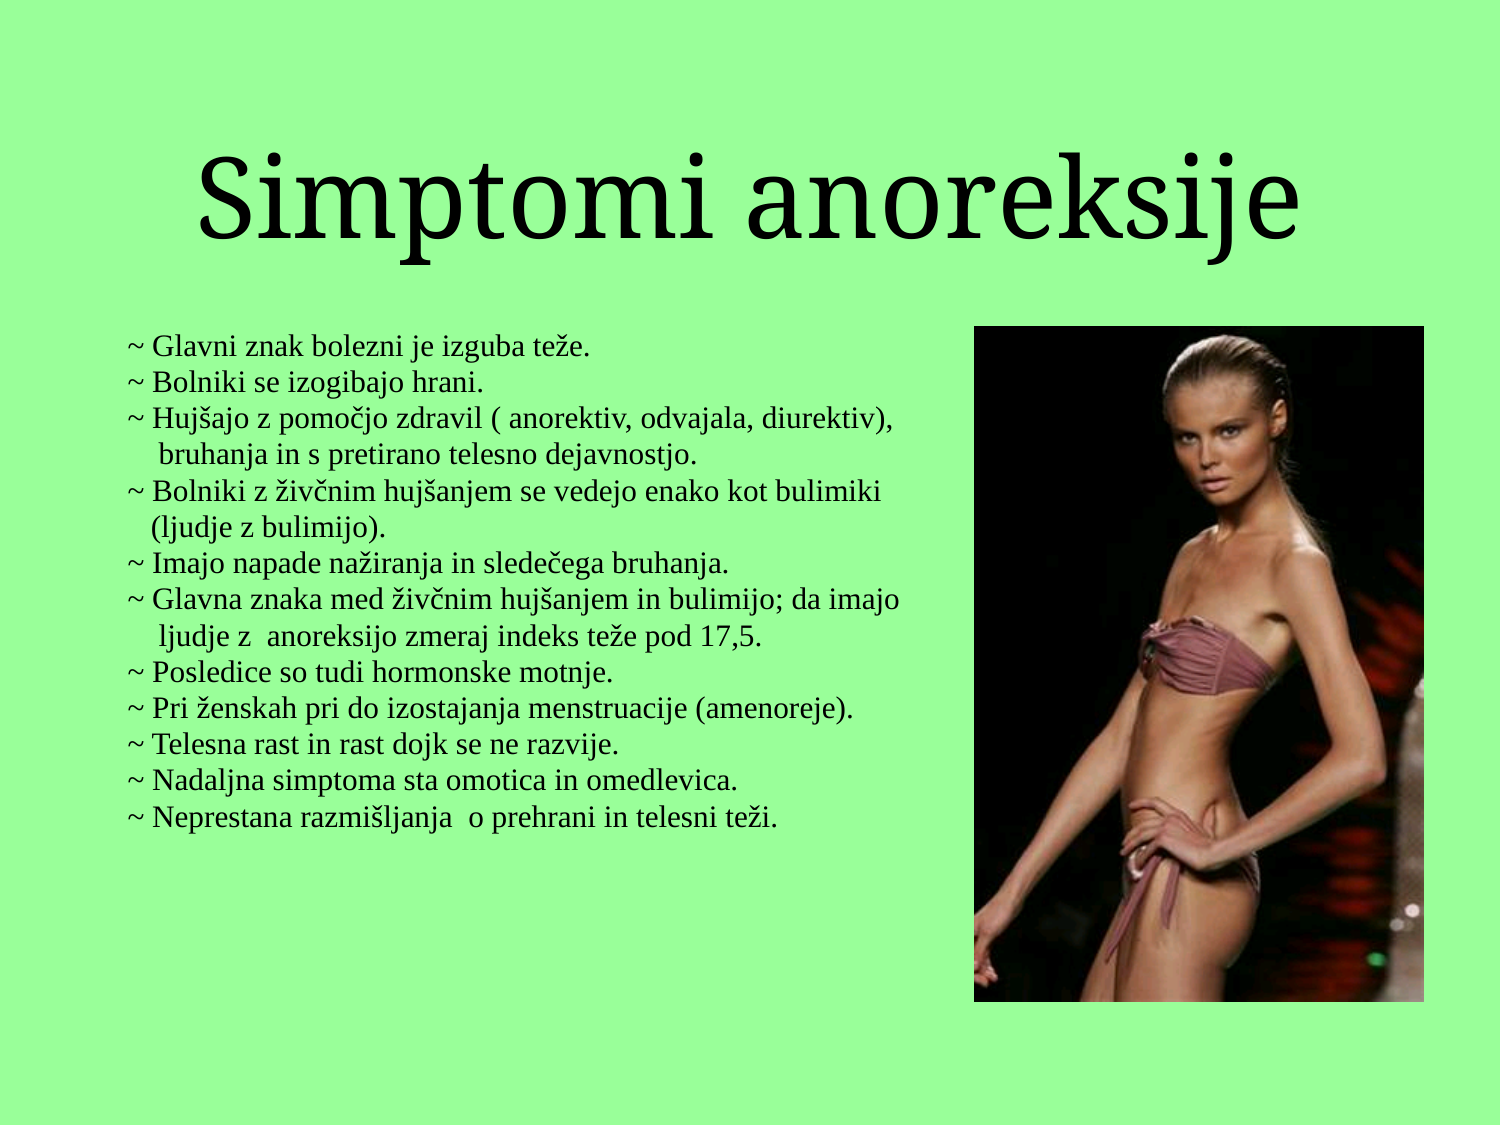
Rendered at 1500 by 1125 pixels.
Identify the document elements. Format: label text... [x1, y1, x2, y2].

picture [974, 326, 1424, 1002]
list ~ Glavni znak bolezni je izguba teže. ~ Bolniki se izogibajo hrani. ~ Hujšajo z pomočjo zdravil ( anorektiv, odvajala, diurektiv), bruhanja in s pretirano telesno dejavnostjo. ~ Bolniki z živčnim hujšanjem se vedejo enako kot bulimiki (ljudje z bulimijo). ~ Imajo napade nažiranja in sledečega bruhanja. ~ Glavna znaka med živčnim hujšanjem in bulimijo; da imajo ljudje z anoreksijo zmeraj indeks teže pod 17,5. ~ Posledice so tudi hormonske motnje. ~ Pri ženskah pri do izostajanja menstruacije (amenoreje). ~ Telesna rast in rast dojk se ne razvije. ~ Nadaljna simptoma sta omotica in omedlevica. ~ Neprestana razmišljanja o prehrani in telesni teži. [112, 324, 951, 1000]
title Simptomi anoreksije [112, 99, 1388, 288]
